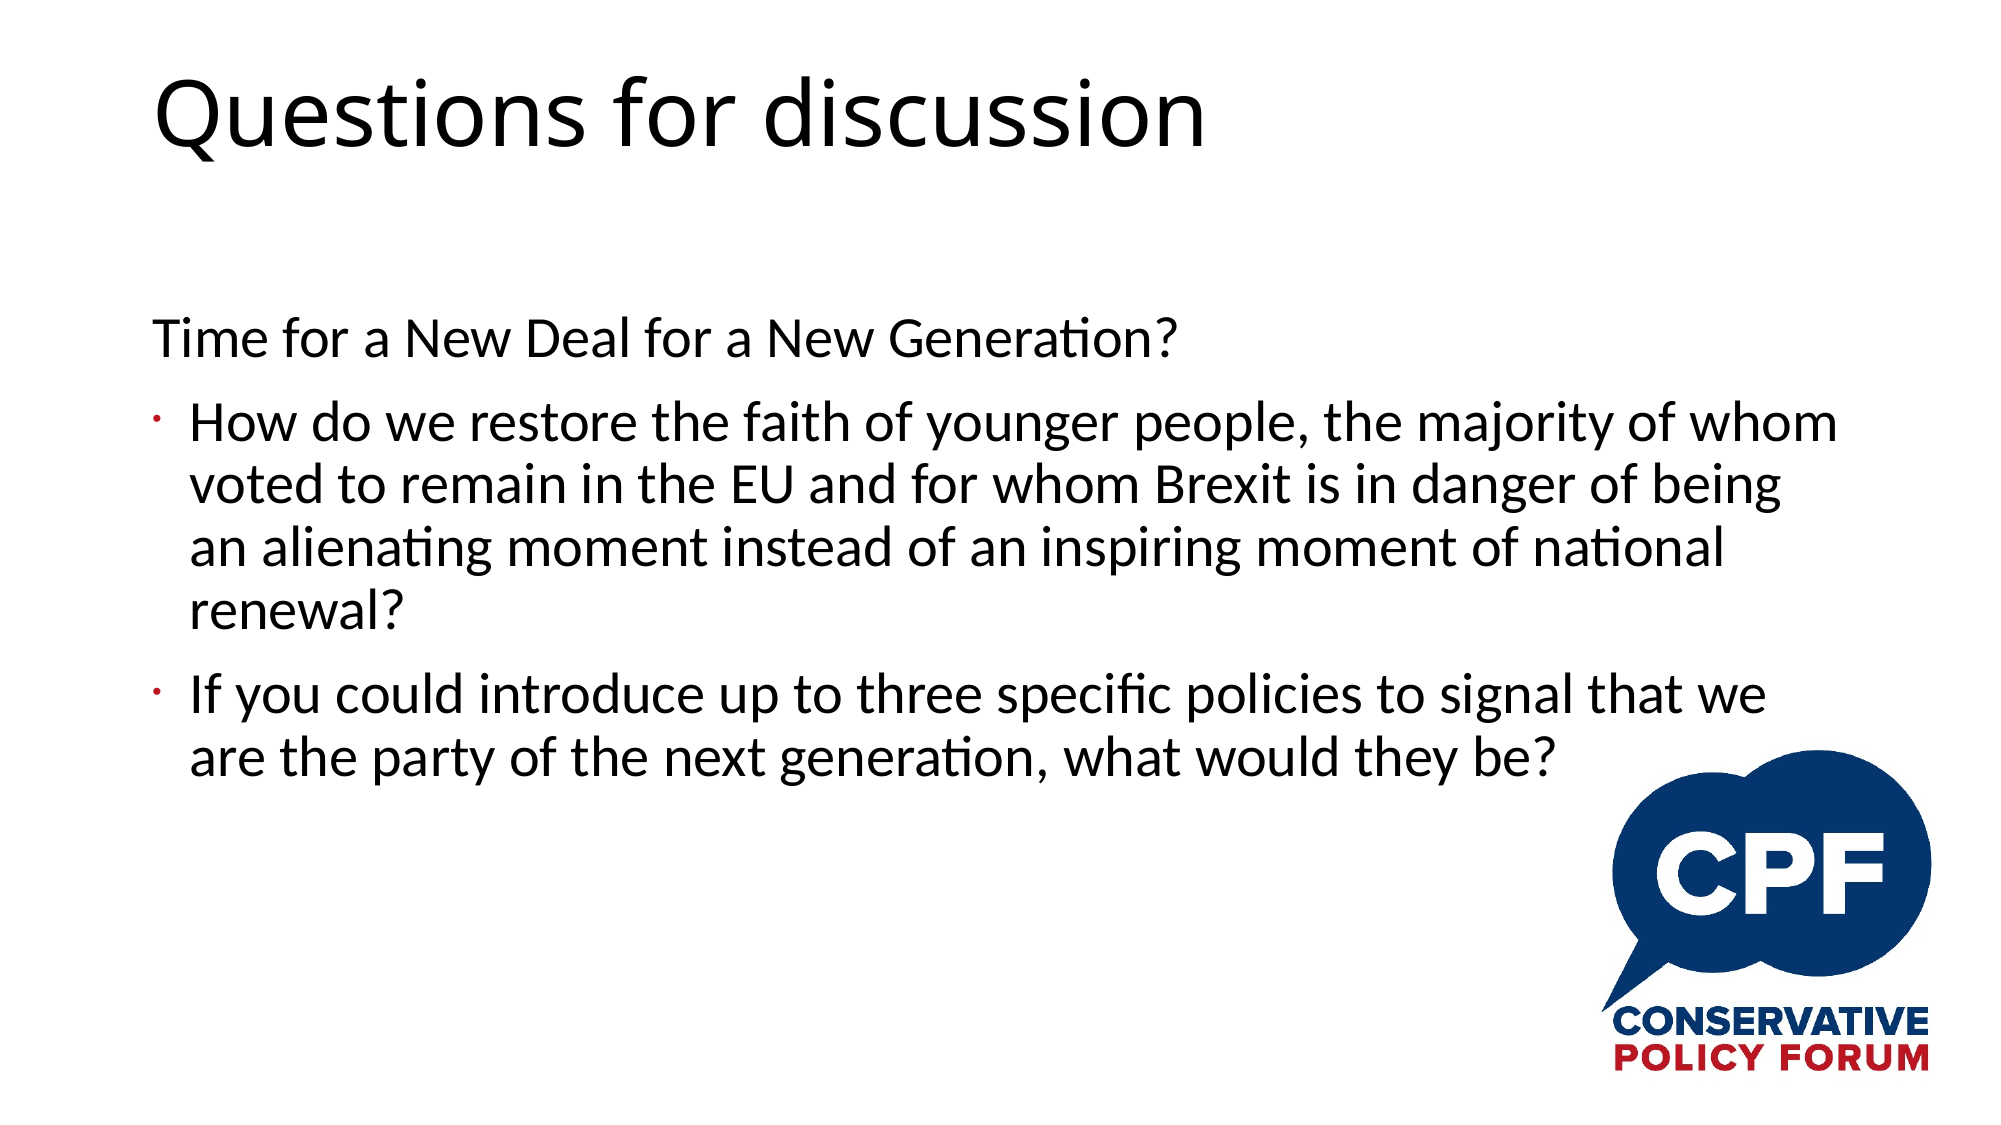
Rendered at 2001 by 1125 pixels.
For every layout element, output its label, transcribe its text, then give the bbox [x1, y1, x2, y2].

picture [1582, 718, 1967, 1103]
list Time for a New Deal for a New Generation? How do we restore the faith of younger people, the majority of whom voted to remain in the EU and for whom Brexit is in danger of being an alienating moment instead of an inspiring moment of national renewal? If you could introduce up to three specific policies to signal that we are the party of the next generation, what would they be? [137, 299, 1863, 1014]
title Questions for discussion [137, 59, 1863, 278]
